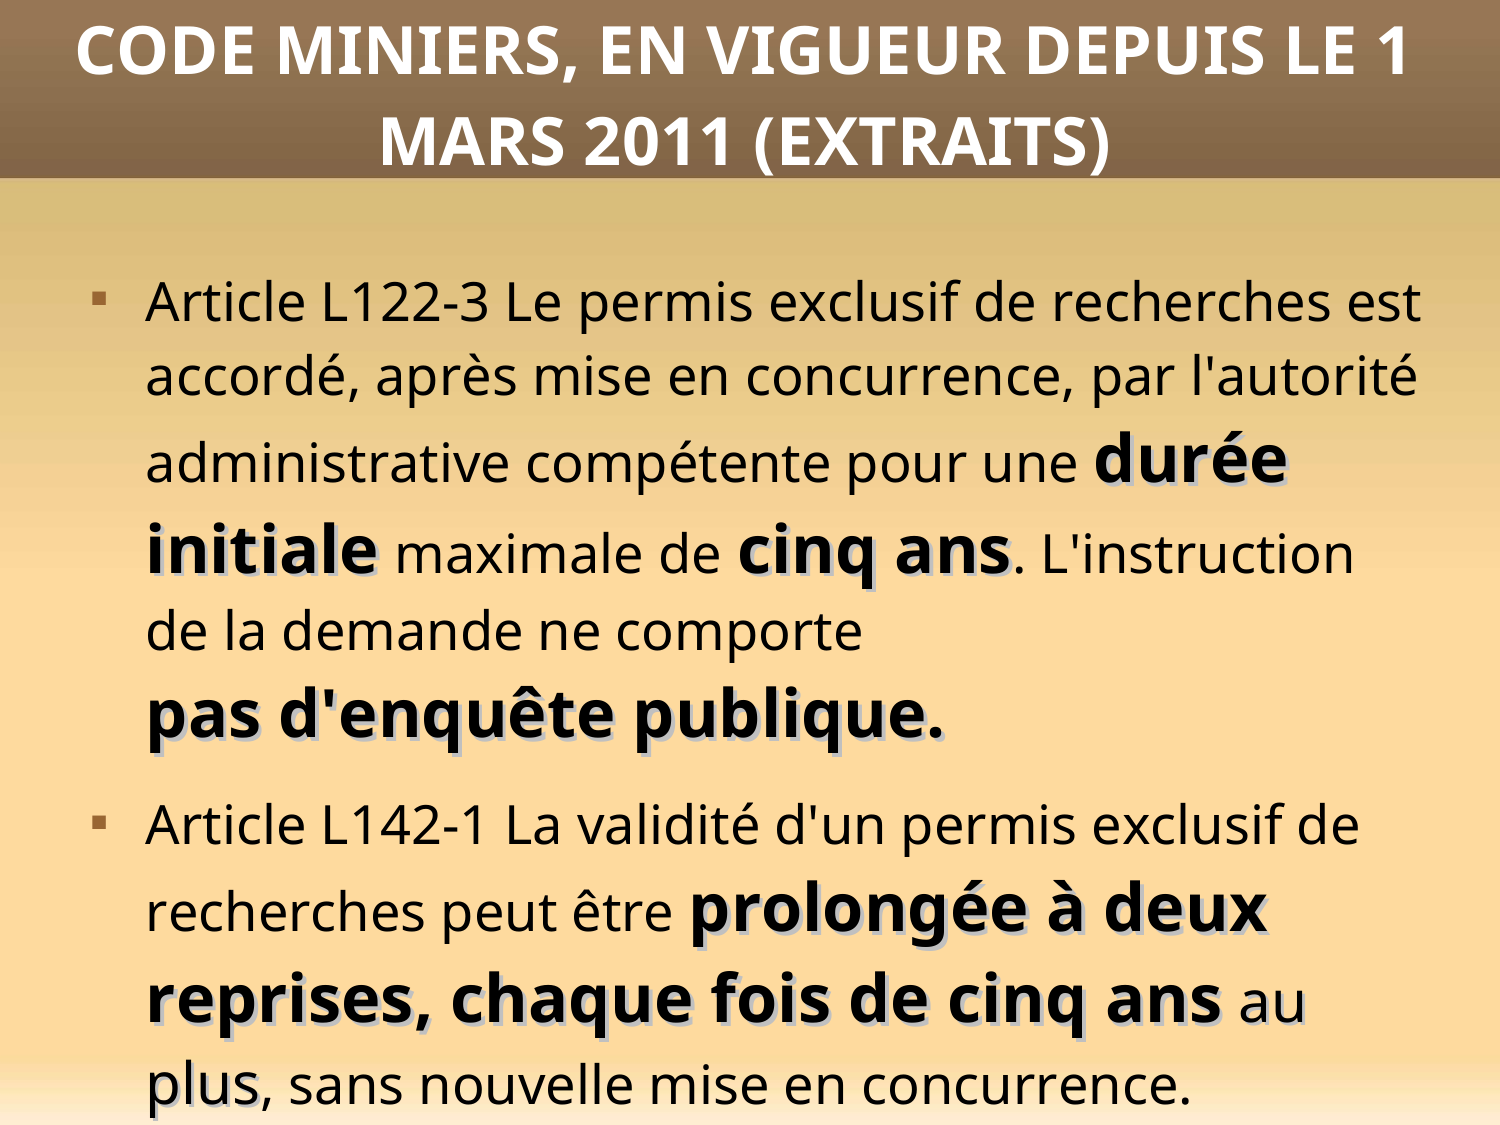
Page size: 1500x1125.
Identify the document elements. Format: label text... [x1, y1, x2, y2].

title CODE MINIERS, EN VIGUEUR DEPUIS LE 1 MARS 2011 (EXTRAITS) [69, 0, 1420, 187]
list Article L122-3 Le permis exclusif de recherches est accordé, après mise en concurrence, par l'autorité administrative compétente pour une durée initiale maximale de cinq ans. L'instruction de la demande ne comporte pas d'enquête publique. Article L142-1 La validité d'un permis exclusif de recherches peut être prolongée à deux reprises, chaque fois de cinq ans au plus, sans nouvelle mise en concurrence. [74, 263, 1425, 1125]
picture [0, 0, 1500, 1125]
